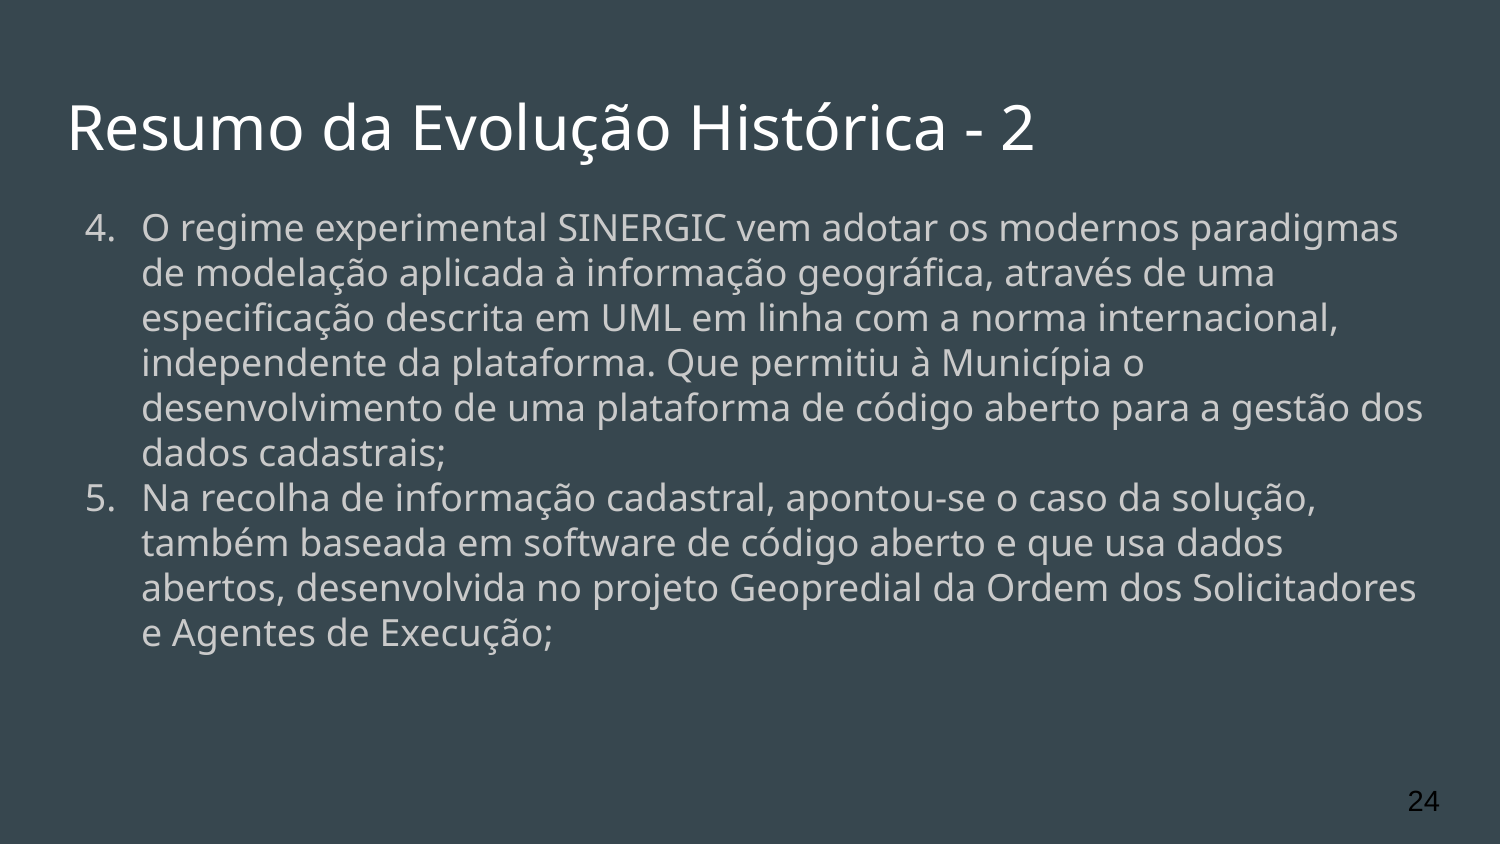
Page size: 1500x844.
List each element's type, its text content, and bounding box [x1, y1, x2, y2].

list O regime experimental SINERGIC vem adotar os modernos paradigmas de modelação aplicada à informação geográfica, através de uma especificação descrita em UML em linha com a norma internacional, independente da plataforma. Que permitiu à Municípia o desenvolvimento de uma plataforma de código aberto para a gestão dos dados cadastrais; Na recolha de informação cadastral, apontou-se o caso da solução, também baseada em software de código aberto e que usa dados abertos, desenvolvida no projeto Geopredial da Ordem dos Solicitadores e Agentes de Execução; [51, 189, 1449, 750]
title Resumo da Evolução Histórica - 2 [51, 72, 1449, 167]
slide_number <number> [1392, 767, 1483, 833]
